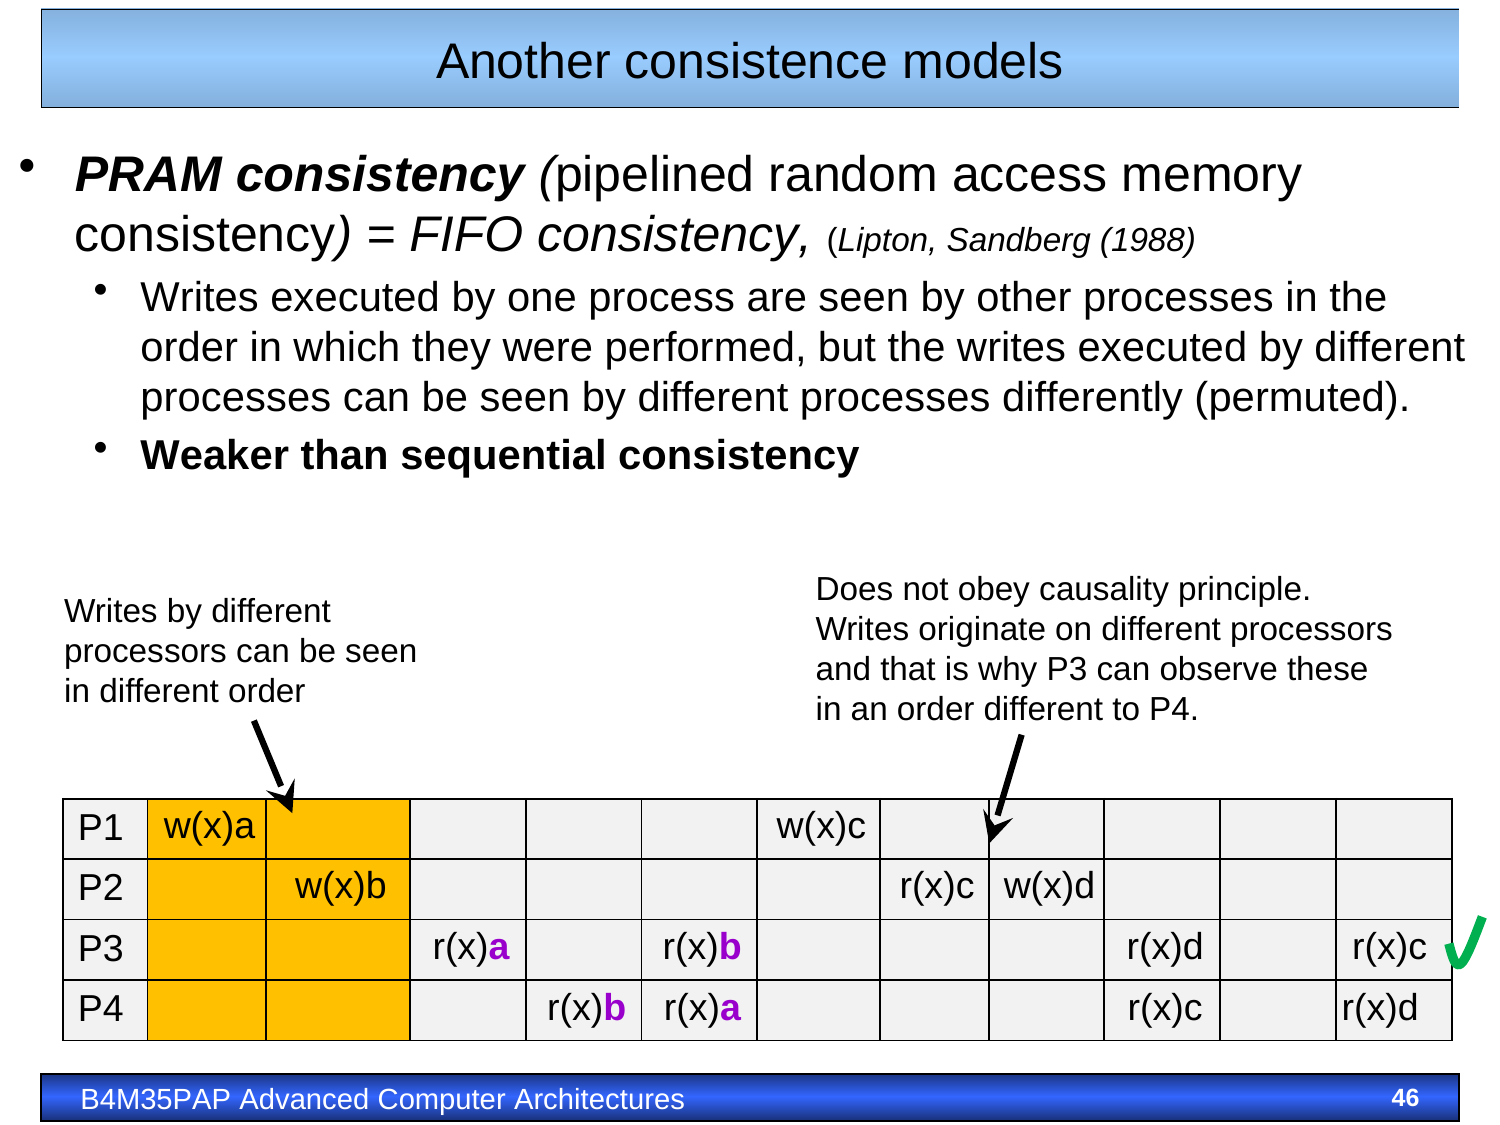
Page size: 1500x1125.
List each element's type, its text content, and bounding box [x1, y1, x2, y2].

table_cell [148, 981, 265, 1040]
table_header P1 [64, 800, 147, 858]
table_cell r(x)c [881, 860, 988, 919]
table_cell [267, 920, 409, 979]
table_cell P4 [64, 981, 147, 1040]
table_cell [758, 920, 879, 979]
table_header [267, 800, 409, 858]
table_header [411, 800, 525, 858]
table_cell [527, 920, 641, 979]
table_cell w(x)d [990, 860, 1103, 919]
table_cell [1337, 860, 1451, 919]
table_cell [758, 860, 879, 919]
table_cell [642, 860, 756, 919]
table_cell [990, 981, 1103, 1040]
text_box Writes by different processors can be seen in different order [49, 581, 459, 717]
table_cell [1221, 981, 1335, 1040]
table_cell [881, 981, 988, 1040]
table_cell [1221, 860, 1335, 919]
table_cell r(x)b [642, 920, 756, 979]
table_cell [267, 981, 409, 1040]
table_cell [148, 920, 265, 979]
table_cell [527, 860, 641, 919]
table_cell r(x)c [1105, 981, 1219, 1040]
table_cell [1105, 860, 1219, 919]
text_box [253, 720, 293, 814]
table_header w(x)a [148, 800, 265, 858]
table_cell P3 [64, 920, 147, 979]
table_cell r(x)c [1337, 920, 1451, 979]
table_header [1105, 800, 1219, 858]
table_header [990, 800, 1001, 837]
table_cell [990, 920, 1103, 979]
table_header [1337, 800, 1451, 858]
table_cell r(x)b [527, 981, 641, 1040]
table_cell [758, 981, 879, 1040]
table_cell P2 [64, 860, 147, 919]
table_header [1221, 800, 1335, 858]
table_header [990, 800, 1103, 858]
text_box Does not obey causality principle. Writes originate on different processors and that is why P3 can observe these in an order different to P4. [800, 559, 1418, 735]
table_cell r(x)d [1105, 920, 1219, 979]
table_cell r(x)a [411, 920, 525, 979]
table_header [642, 800, 756, 858]
title Another consistence models [41, 8, 1459, 108]
table_cell [148, 860, 265, 919]
table_cell [1221, 920, 1335, 979]
table_cell w(x)b [267, 860, 409, 919]
table_cell [411, 860, 525, 919]
table_cell r(x)d [1337, 981, 1451, 1040]
table_cell r(x)a [642, 981, 756, 1040]
table_header [527, 800, 641, 858]
table_cell [881, 920, 988, 979]
text_box [989, 735, 1022, 844]
list PRAM consistency (pipelined random access memory consistency) = FIFO consistency, (Lipton, Sandberg (1988) Writes executed by one process are seen by other processes in the order in which they were performed, but the writes executed by different processes can be seen by different processes differently (permuted). Weaker than sequential consistency [3, 133, 1500, 928]
table_header [881, 800, 988, 858]
table_cell [411, 981, 525, 1040]
table_header w(x)c [758, 800, 879, 858]
